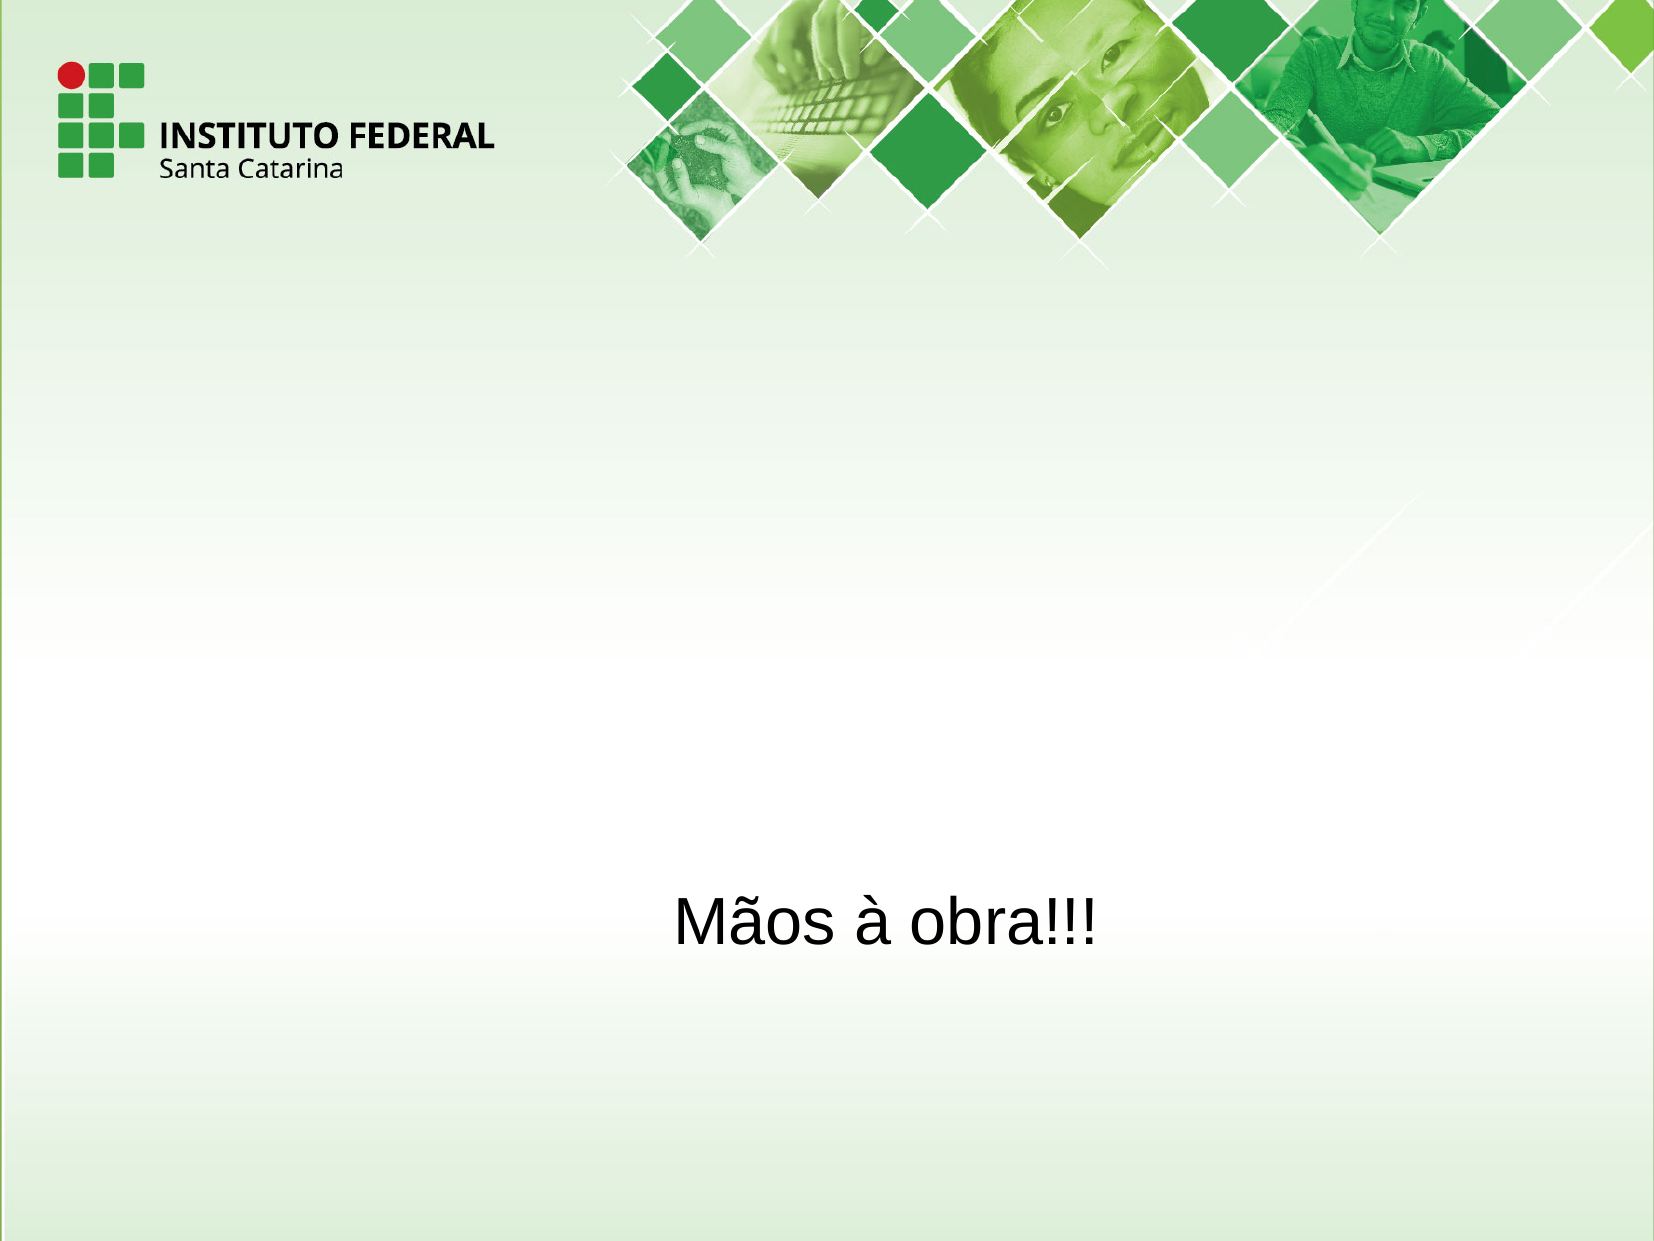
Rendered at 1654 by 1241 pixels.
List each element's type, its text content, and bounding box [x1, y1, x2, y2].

subtitle Mãos à obra!!! [118, 221, 1654, 1031]
